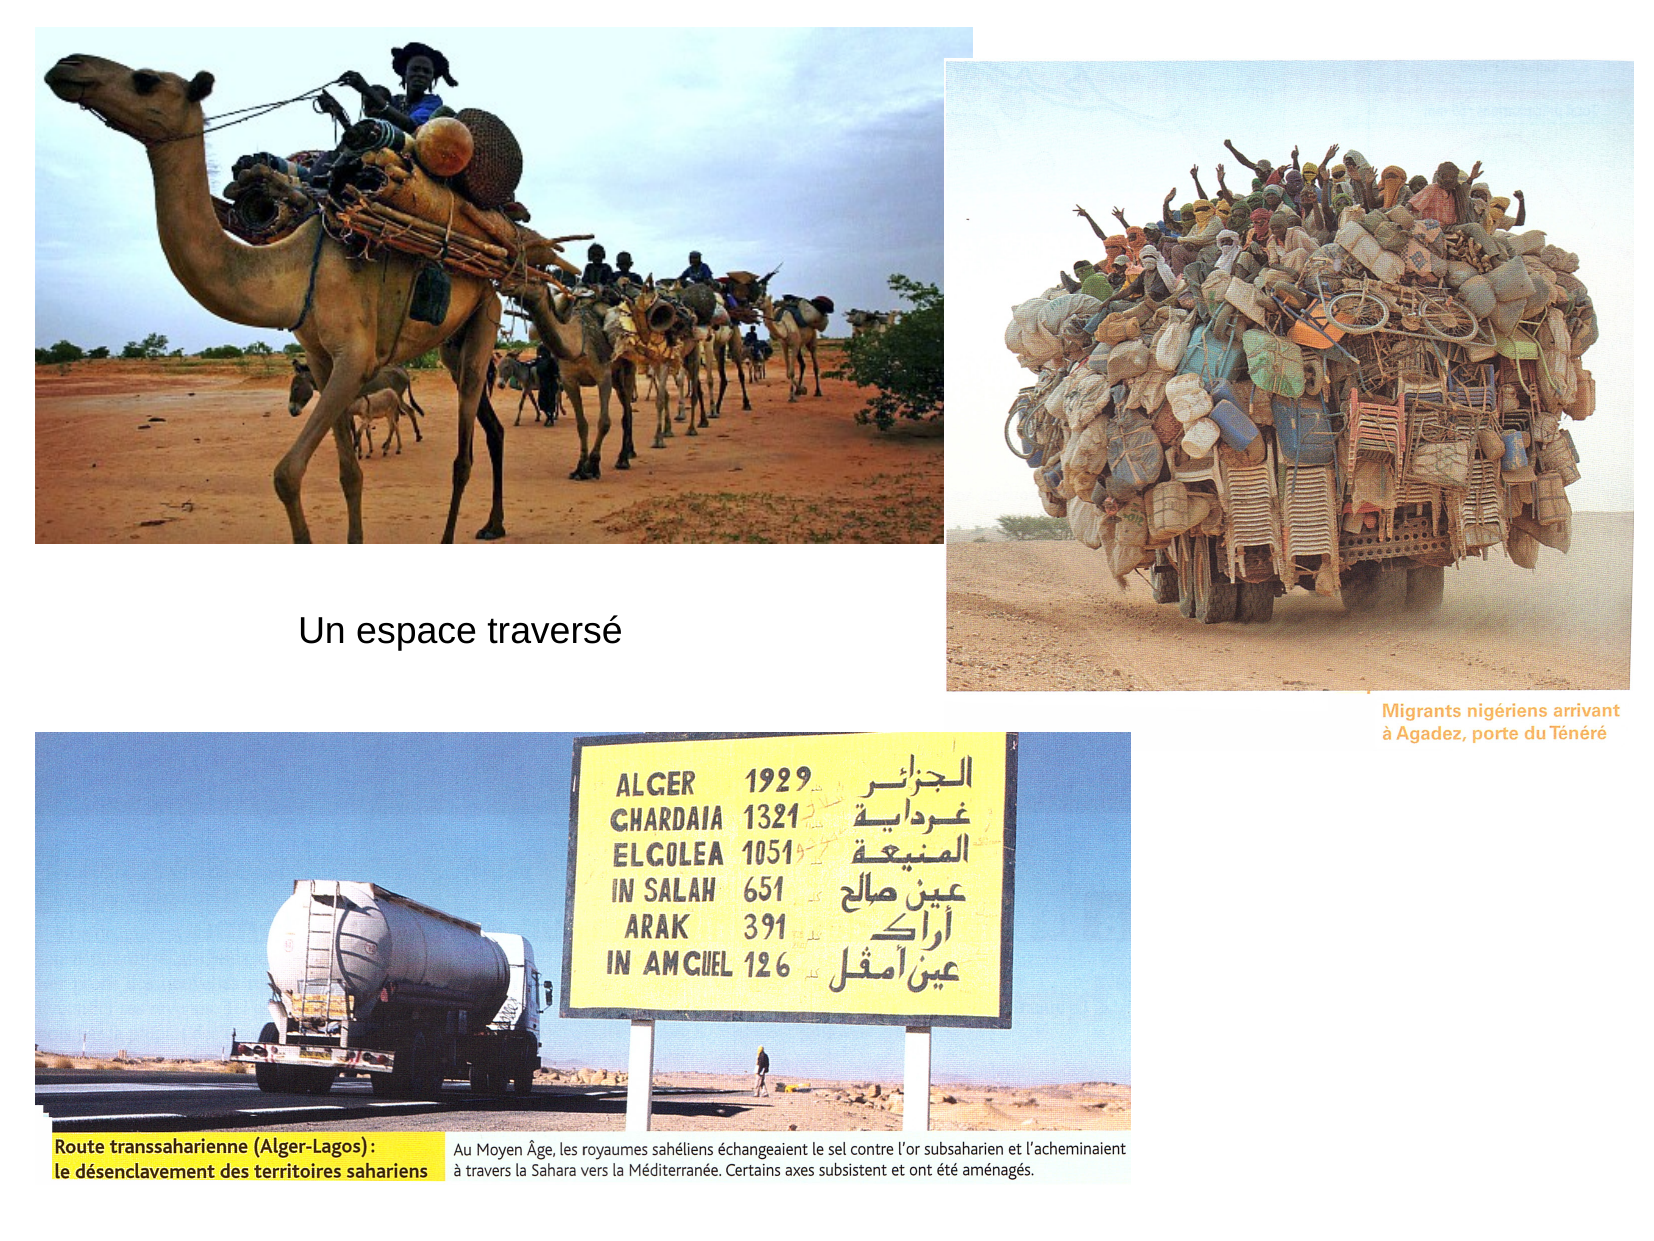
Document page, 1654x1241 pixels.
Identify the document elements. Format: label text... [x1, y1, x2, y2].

text_box Un espace traversé [283, 602, 638, 660]
picture [35, 27, 1634, 1185]
